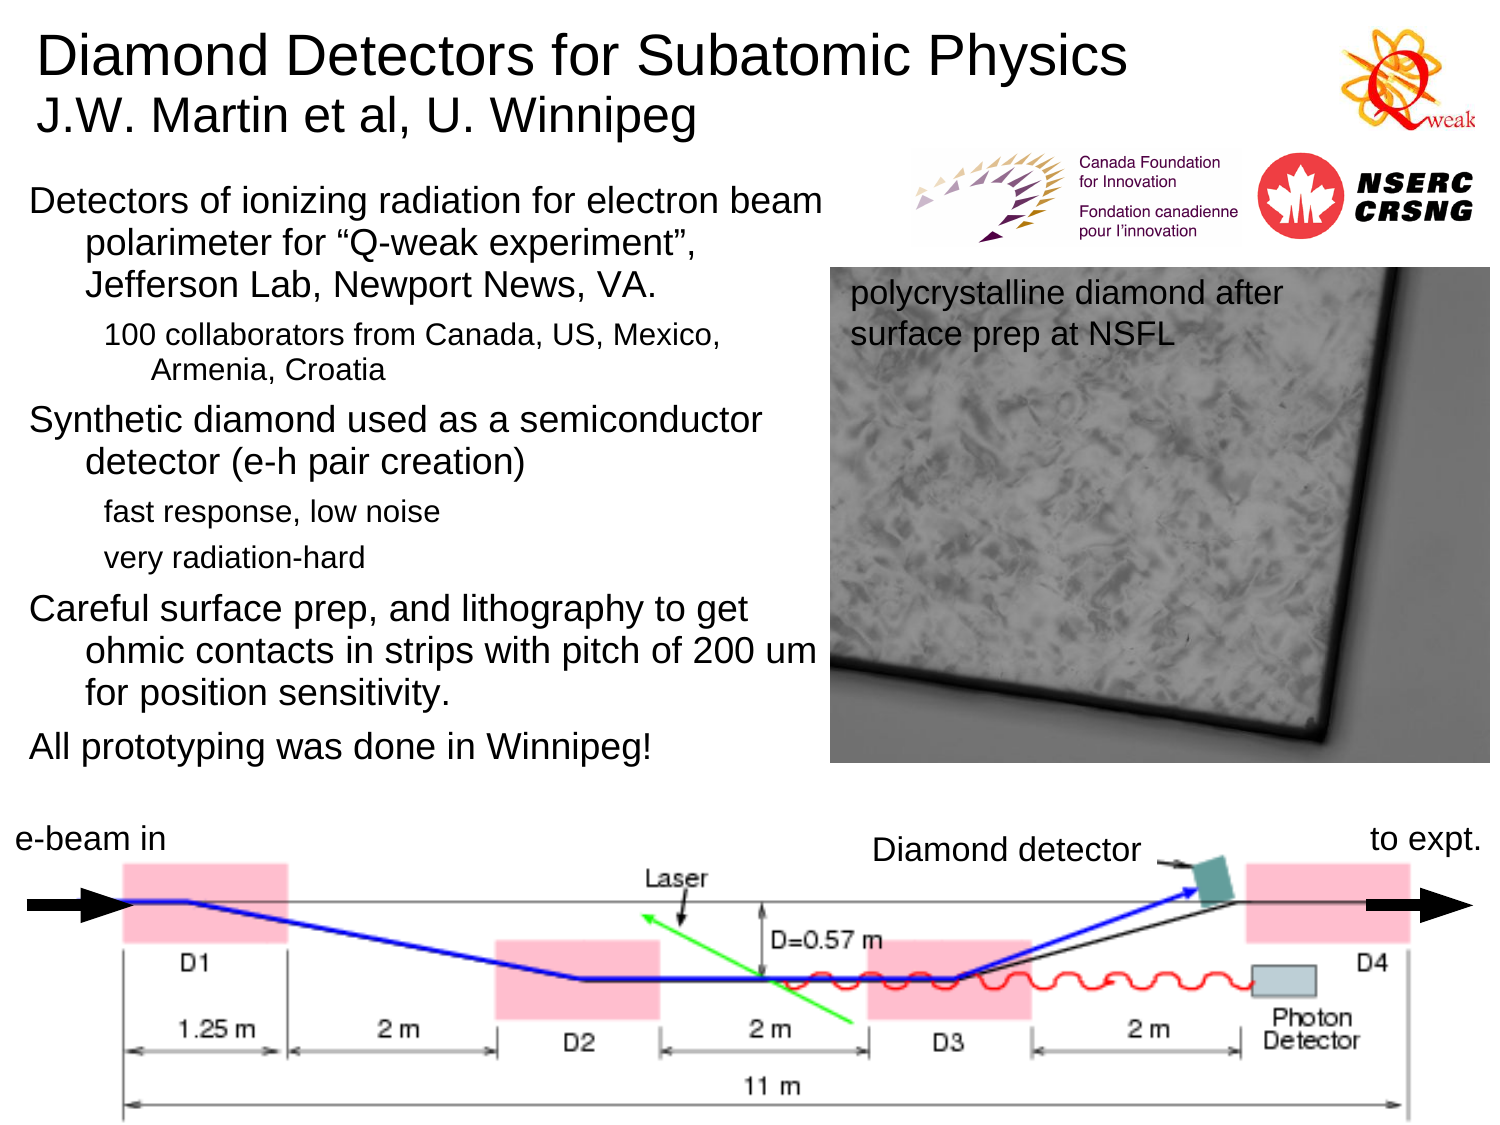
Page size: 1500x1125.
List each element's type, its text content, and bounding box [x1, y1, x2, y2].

text_box polycrystalline diamond after surface prep at NSFL [835, 262, 1297, 360]
text_box Diamond detector [857, 819, 1157, 876]
text_box e-beam in [0, 808, 182, 865]
picture [911, 148, 1242, 247]
picture [1253, 145, 1484, 247]
picture [1339, 26, 1475, 131]
picture [75, 842, 1425, 1125]
title Diamond Detectors for Subatomic Physics J.W. Martin et al, U. Winnipeg [36, 22, 1382, 144]
list Detectors of ionizing radiation for electron beam polarimeter for “Q-weak experiment”, Jefferson Lab, Newport News, VA. 100 collaborators from Canada, US, Mexico, Armenia, Croatia Synthetic diamond used as a semiconductor detector (e-h pair creation) fast response, low noise very radiation-hard Careful surface prep, and lithography to get ohmic contacts in strips with pitch of 200 um for position sensitivity. All prototyping was done in Winnipeg! [28, 179, 838, 842]
text_box to expt. [1355, 808, 1498, 865]
picture [830, 267, 1490, 763]
